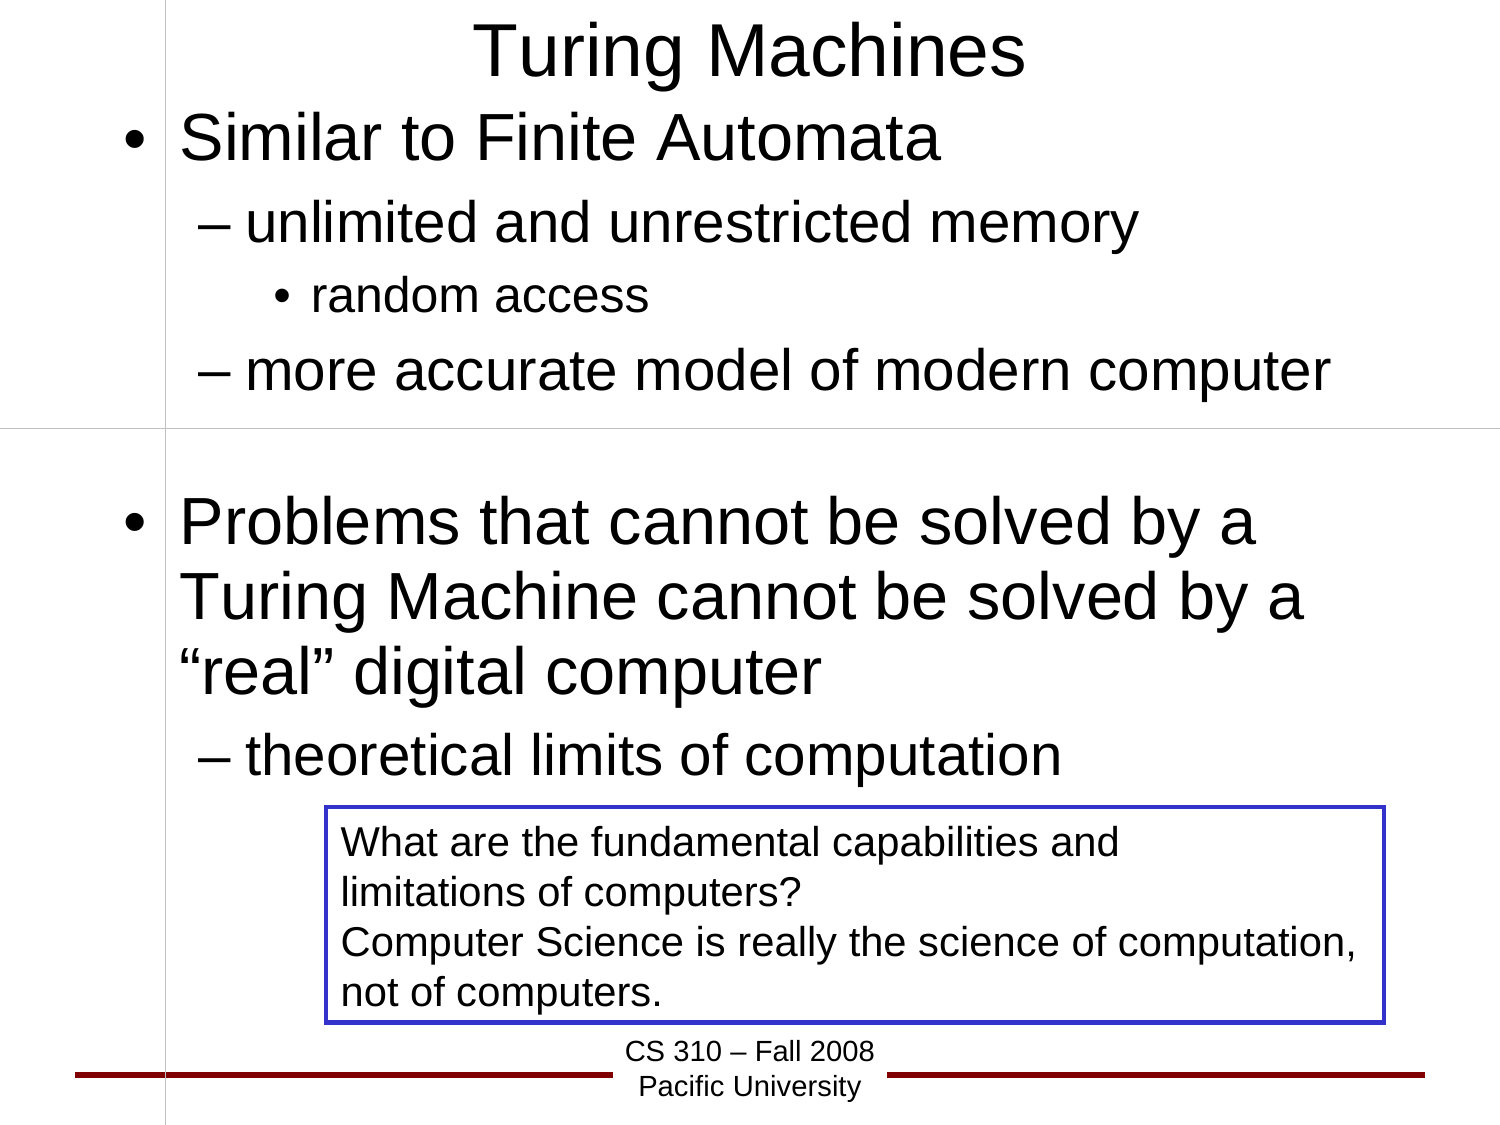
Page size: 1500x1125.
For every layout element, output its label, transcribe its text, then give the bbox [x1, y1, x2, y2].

text_box What are the fundamental capabilities and limitations of computers? Computer Science is really the science of computation, not of computers. [325, 807, 1384, 1023]
list Similar to Finite Automata unlimited and unrestricted memory random access more accurate model of modern computer Problems that cannot be solved by a Turing Machine cannot be solved by a “real” digital computer theoretical limits of computation [108, 92, 1384, 981]
title Turing Machines [112, 0, 1388, 100]
